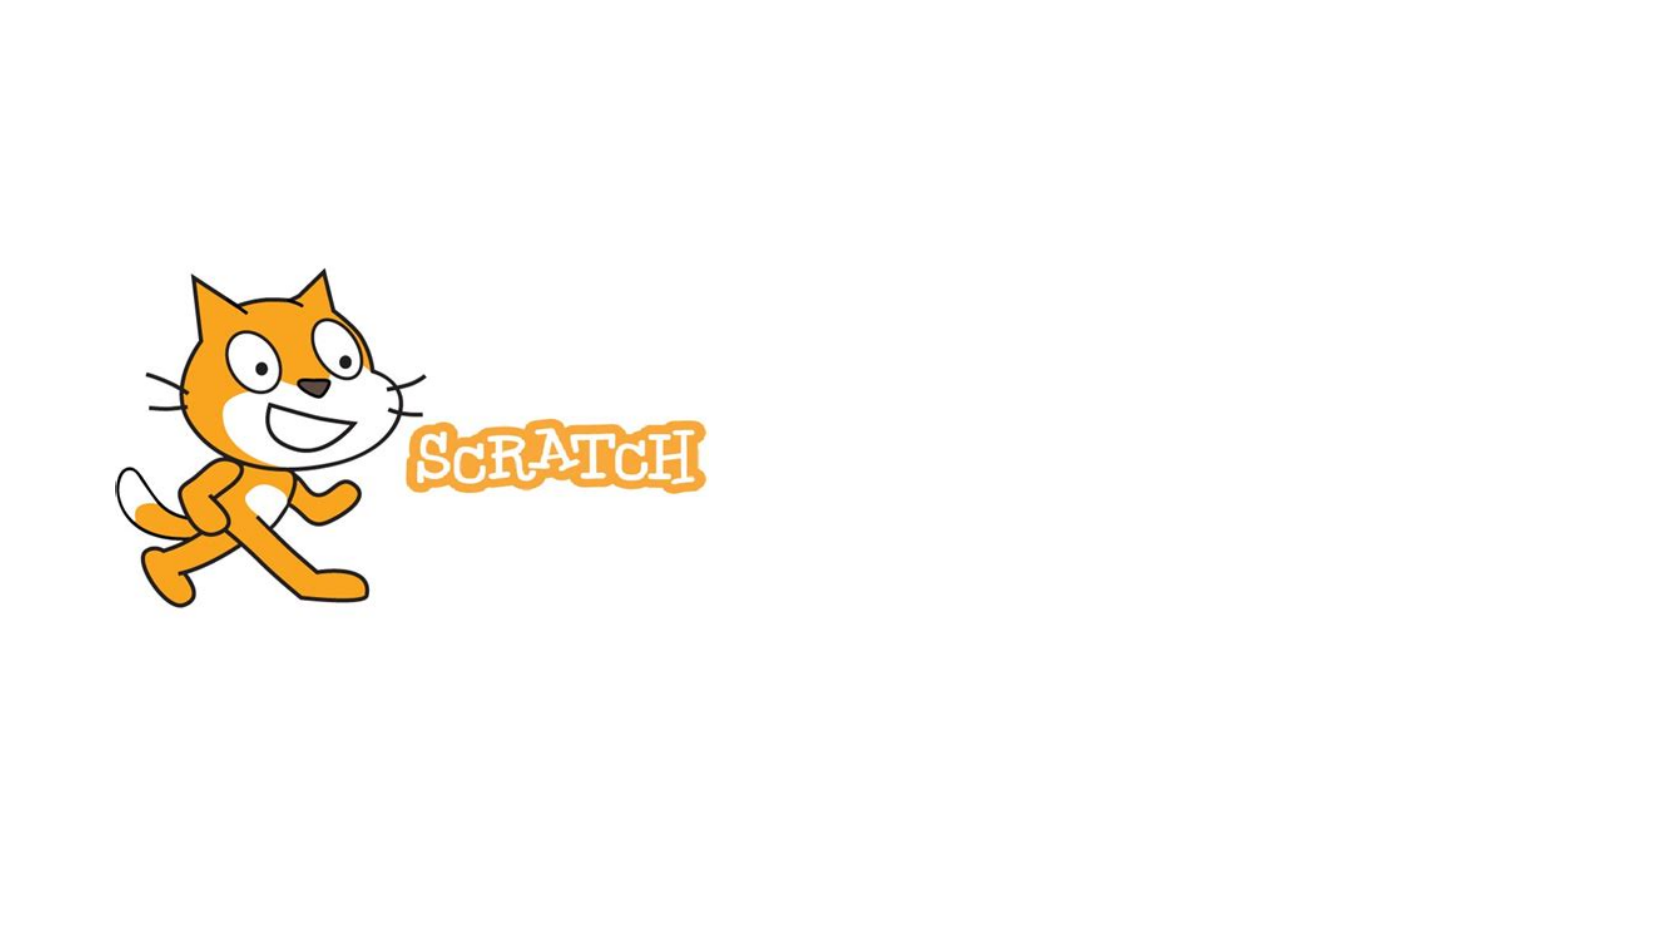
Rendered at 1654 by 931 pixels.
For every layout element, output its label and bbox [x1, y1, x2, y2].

picture [115, 256, 709, 621]
